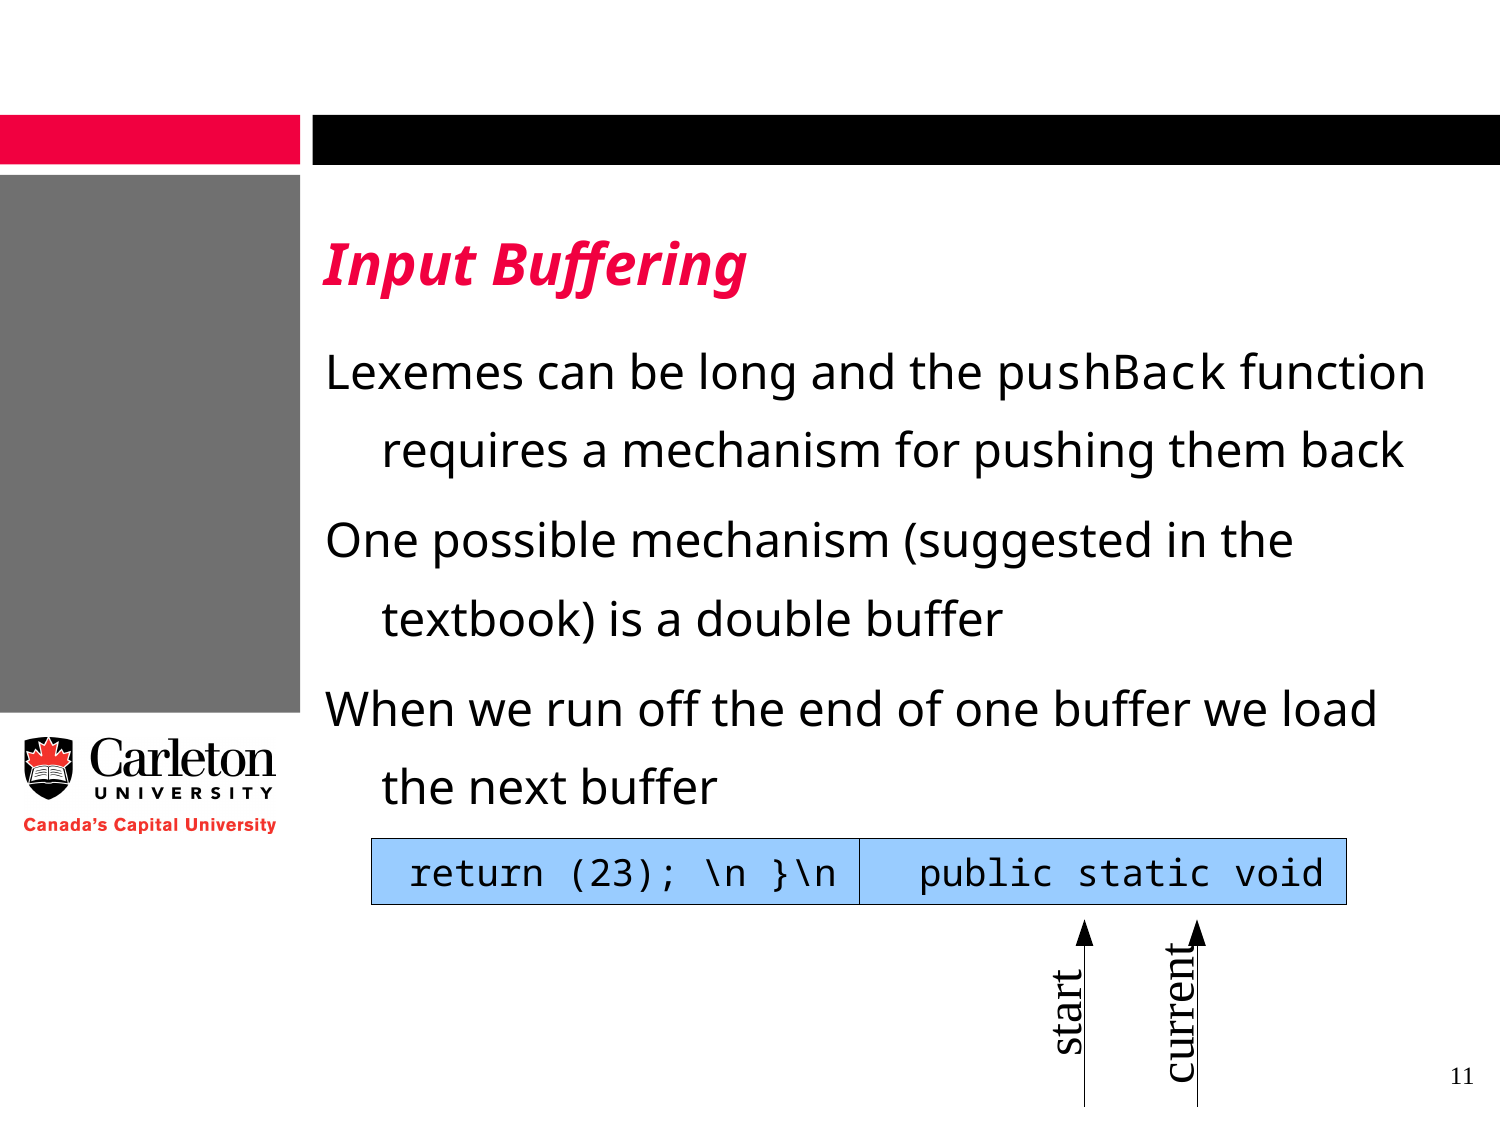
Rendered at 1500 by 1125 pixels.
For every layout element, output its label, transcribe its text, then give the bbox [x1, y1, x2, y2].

title Input Buffering [324, 194, 1450, 324]
picture [24, 737, 276, 834]
text_box public static void [859, 846, 1347, 905]
list Lexemes can be long and the pushBack function requires a mechanism for pushing them back One possible mechanism (suggested in the textbook) is a double buffer When we run off the end of one buffer we load the next buffer [324, 324, 1450, 1036]
text_box return (23); \n }\n [371, 846, 859, 905]
